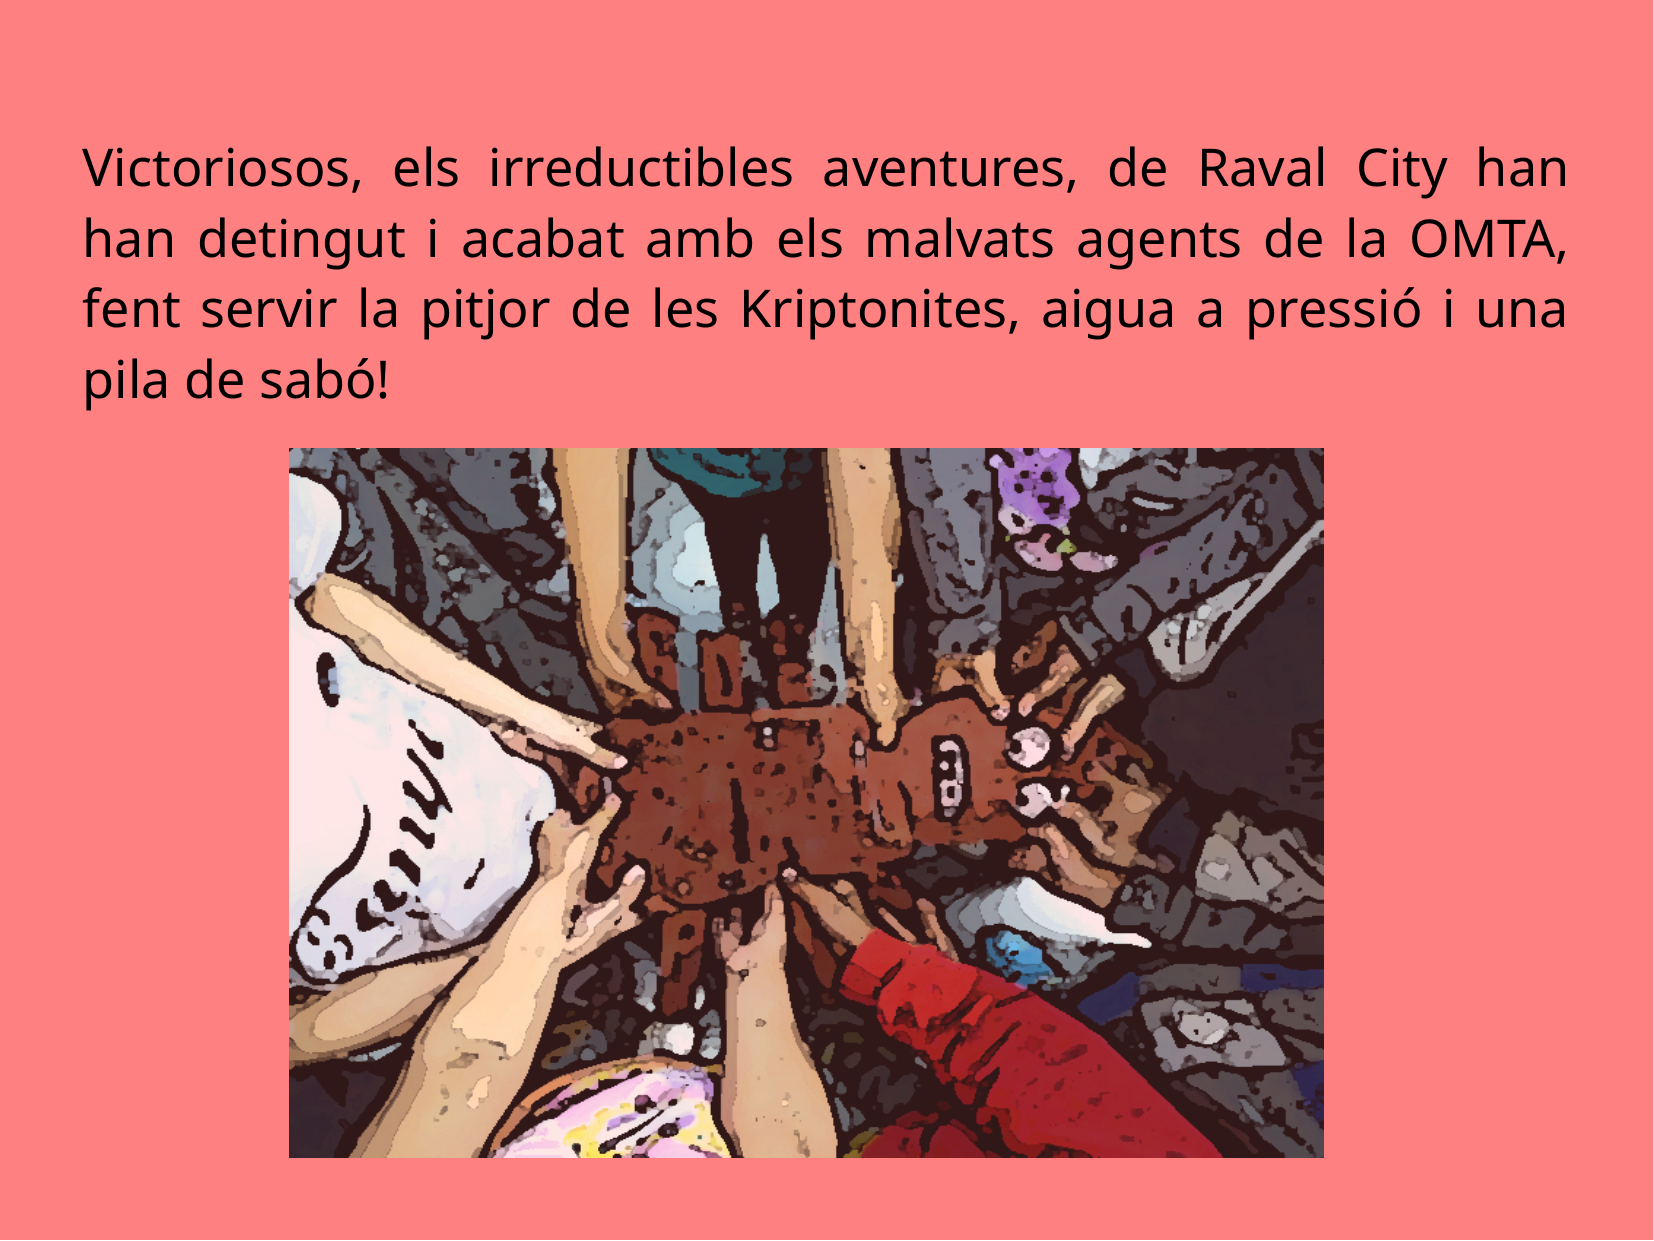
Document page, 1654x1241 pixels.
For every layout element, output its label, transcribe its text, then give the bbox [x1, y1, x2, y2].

picture [289, 448, 1324, 1158]
list Victoriosos, els irreductibles aventures, de Raval City han han detingut i acabat amb els malvats agents de la OMTA, fent servir la pitjor de les Kriptonites, aigua a pressió i una pila de sabó! [82, 130, 1571, 380]
